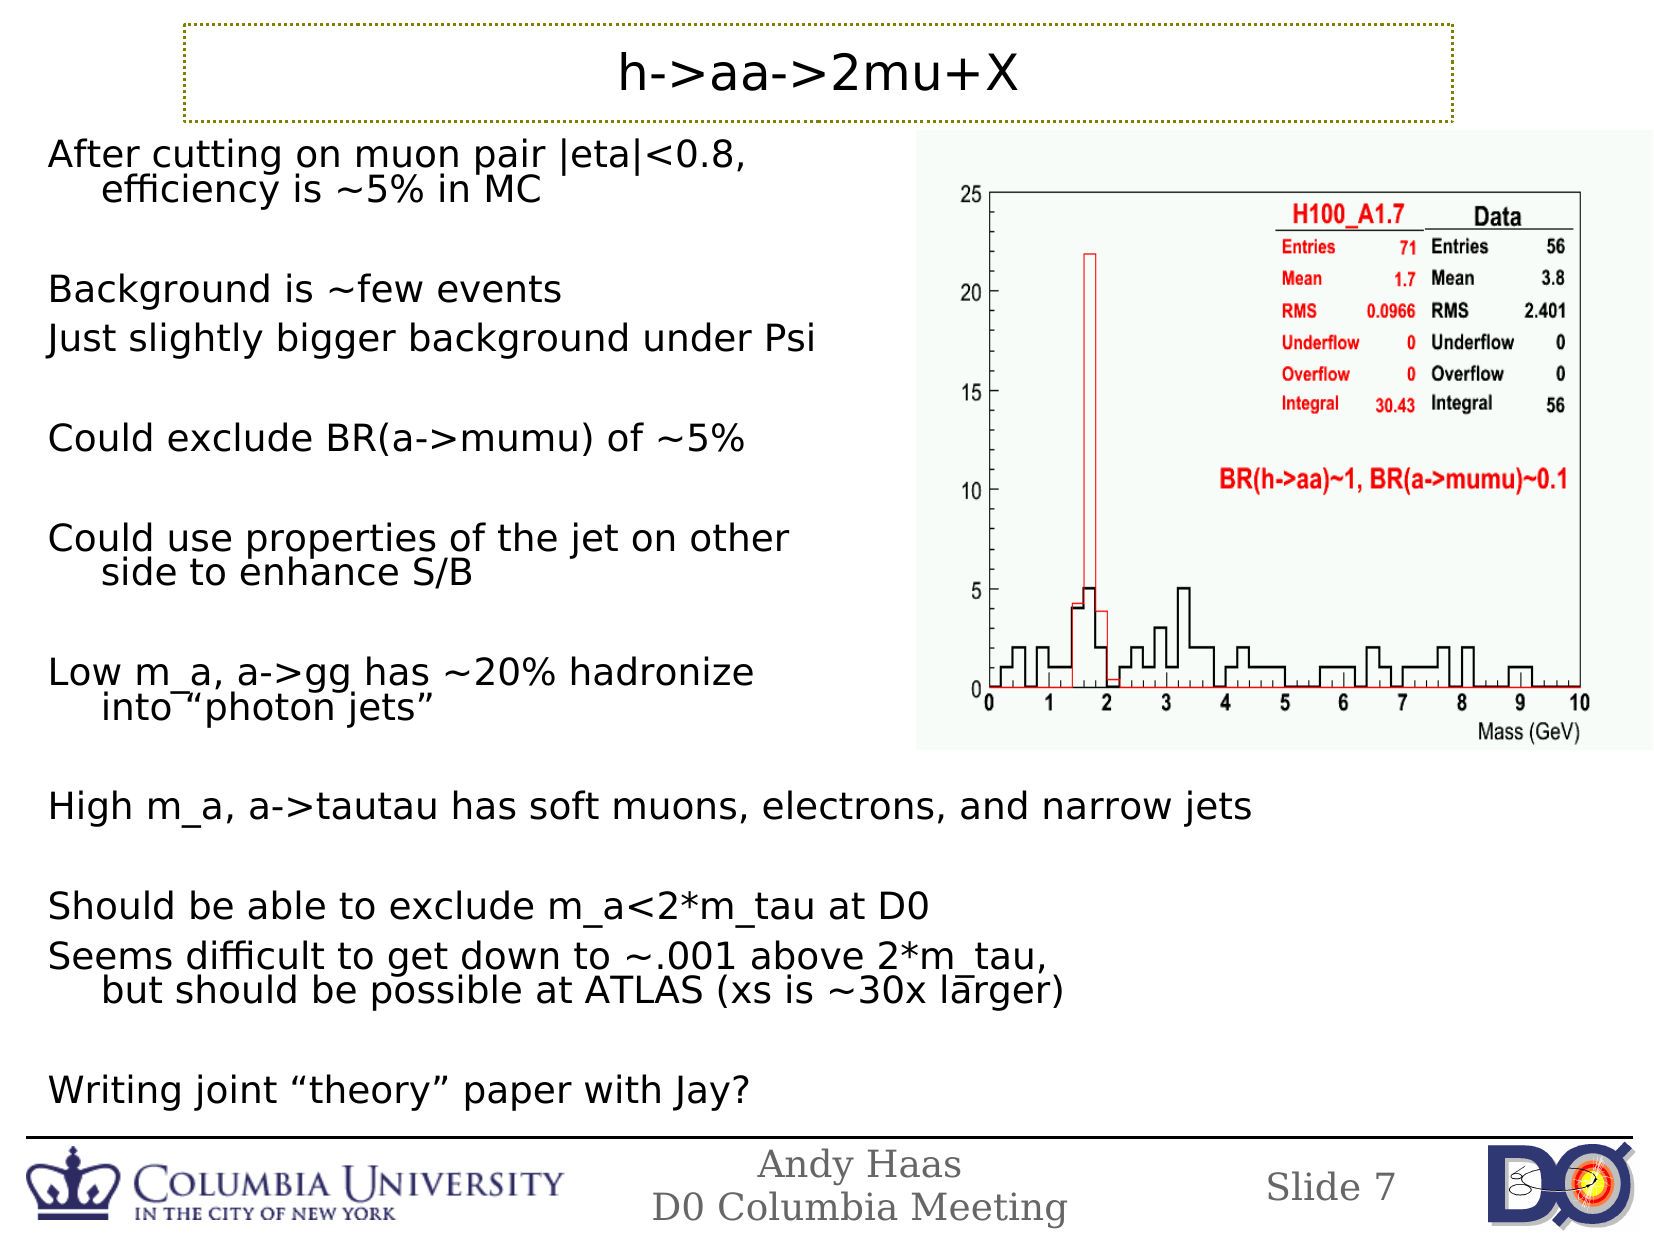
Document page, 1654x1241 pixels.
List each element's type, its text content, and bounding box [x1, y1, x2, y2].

picture [916, 130, 1654, 750]
title h->aa->2mu+X [184, 24, 1453, 122]
picture [1479, 1140, 1639, 1233]
list After cutting on muon pair |eta|<0.8, efficiency is ~5% in MC Background is ~few events Just slightly bigger background under Psi Could exclude BR(a->mumu) of ~5% Could use properties of the jet on other side to enhance S/B Low m_a, a->gg has ~20% hadronize into “photon jets” High m_a, a->tautau has soft muons, electrons, and narrow jets Should be able to exclude m_a<2*m_tau at D0 Seems difficult to get down to ~.001 above 2*m_tau, but should be possible at ATLAS (xs is ~30x larger) Writing joint “theory” paper with Jay? [30, 140, 1280, 1125]
picture [26, 1146, 565, 1220]
